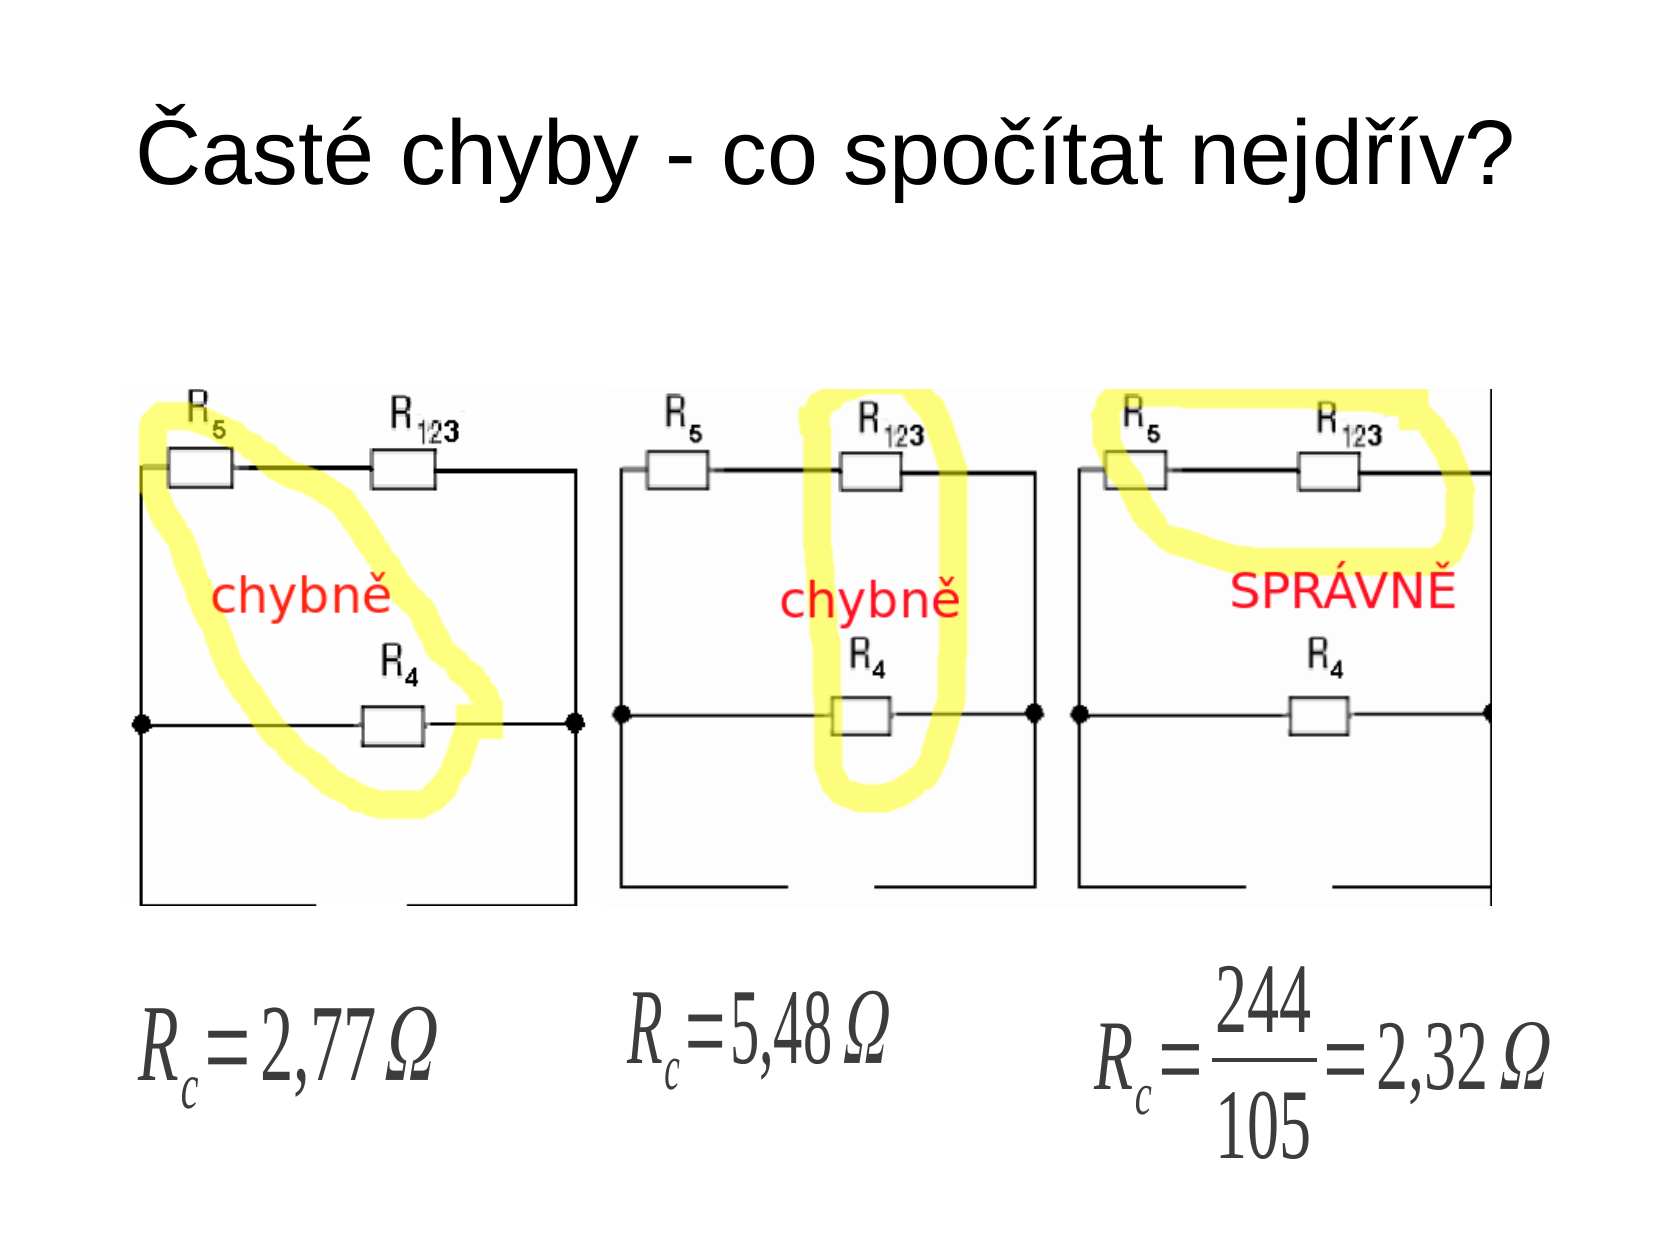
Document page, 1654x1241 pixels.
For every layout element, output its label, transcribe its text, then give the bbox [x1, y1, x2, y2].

title Časté chyby - co spočítat nejdřív? [82, 49, 1571, 257]
picture [118, 984, 449, 1123]
picture [609, 968, 898, 1104]
picture [1074, 944, 1560, 1182]
picture [118, 389, 1492, 906]
